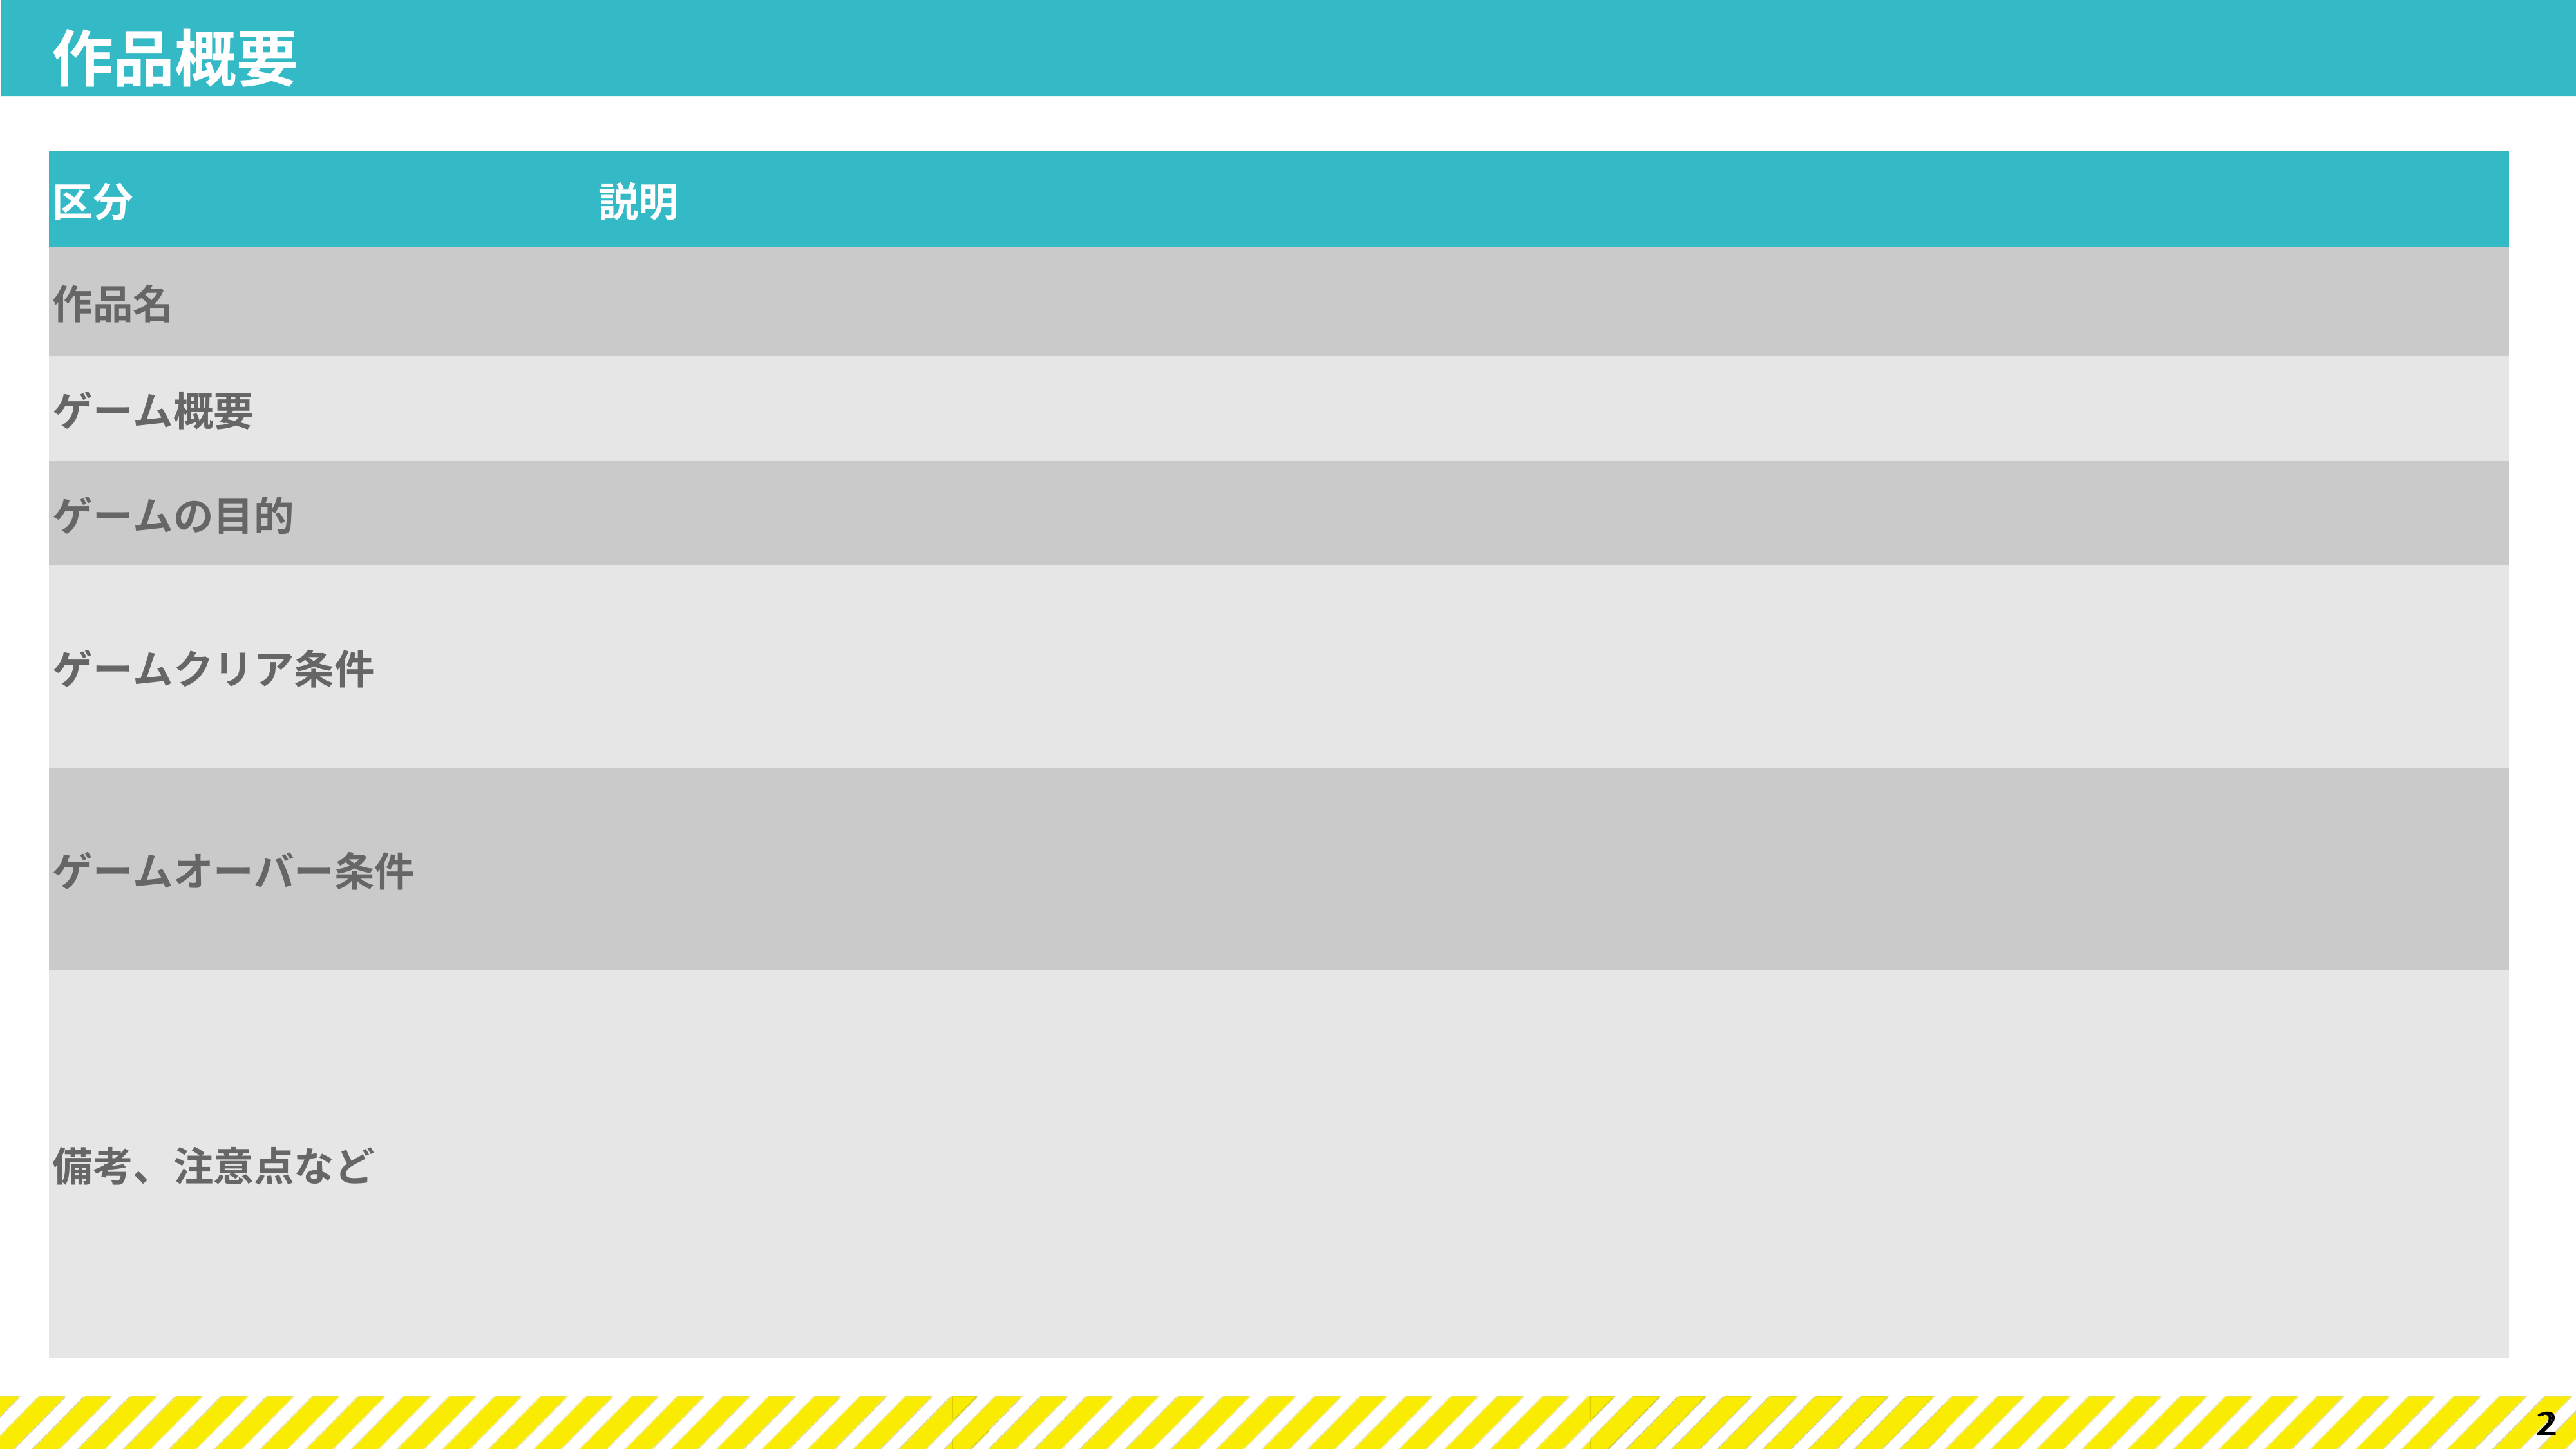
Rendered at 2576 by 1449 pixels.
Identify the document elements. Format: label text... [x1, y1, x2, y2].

table_header 説明 [594, 151, 2509, 247]
table_cell ゲームクリア条件 [49, 565, 594, 768]
table_cell ゲーム概要 [49, 356, 594, 461]
table_cell [594, 970, 2509, 1358]
table_header 区分 [49, 151, 594, 247]
table_cell 備考、注意点など [49, 970, 594, 1358]
table_cell ゲームオーバー条件 [49, 768, 594, 970]
table_cell [594, 768, 2509, 970]
table_cell [594, 356, 2509, 461]
text_box 作品概要 [44, 13, 350, 101]
table_cell ゲームの目的 [49, 461, 594, 565]
table_cell [594, 461, 2509, 565]
table_cell 作品名 [49, 247, 594, 356]
text_box 2 [2530, 1398, 2560, 1448]
picture [0, 1354, 2576, 1449]
table_cell [594, 247, 2509, 356]
table_cell [594, 565, 2509, 768]
